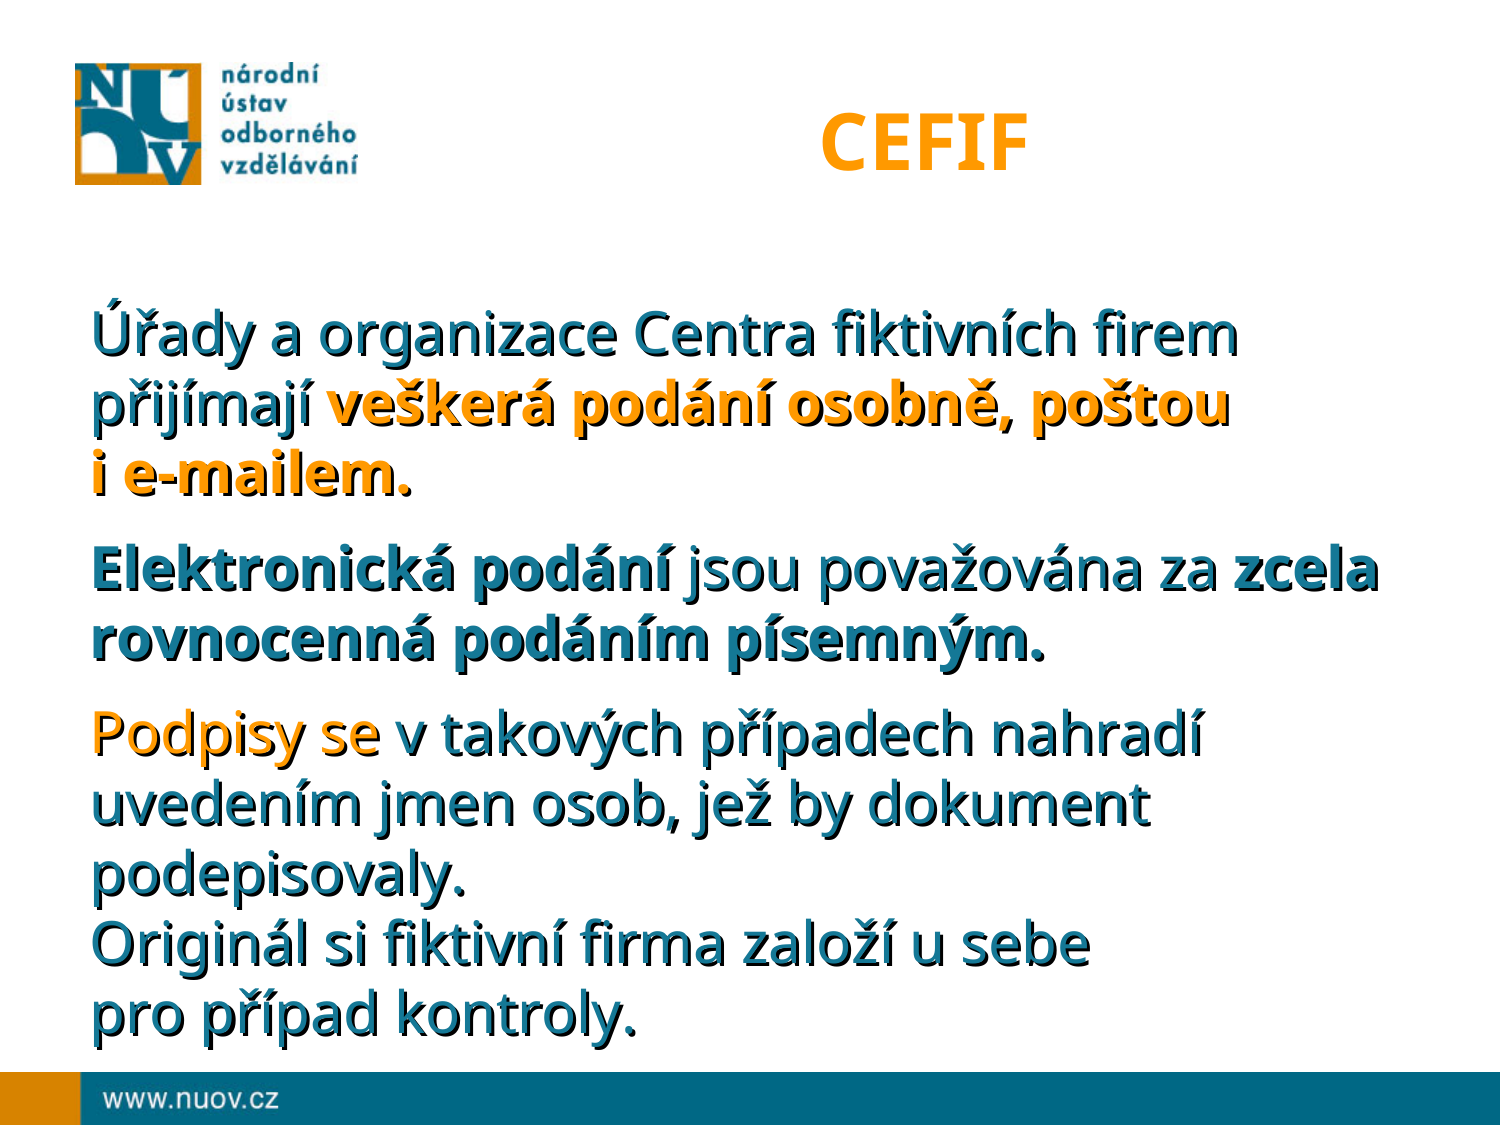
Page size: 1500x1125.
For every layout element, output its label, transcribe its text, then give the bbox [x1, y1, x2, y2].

text_box [0, 1072, 1500, 1125]
text_box [75, 62, 358, 185]
text_box Úřady a organizace Centra fiktivních firem přijímají veškerá podání osobně, poštou i e-mailem. Elektronická podání jsou považována za zcela rovnocenná podáním písemným. Podpisy se v takových případech nahradí uvedením jmen osob, jež by dokument podepisovaly. Originál si fiktivní firma založí u sebe pro případ kontroly. [74, 287, 1463, 1053]
title CEFIF [424, 45, 1425, 233]
